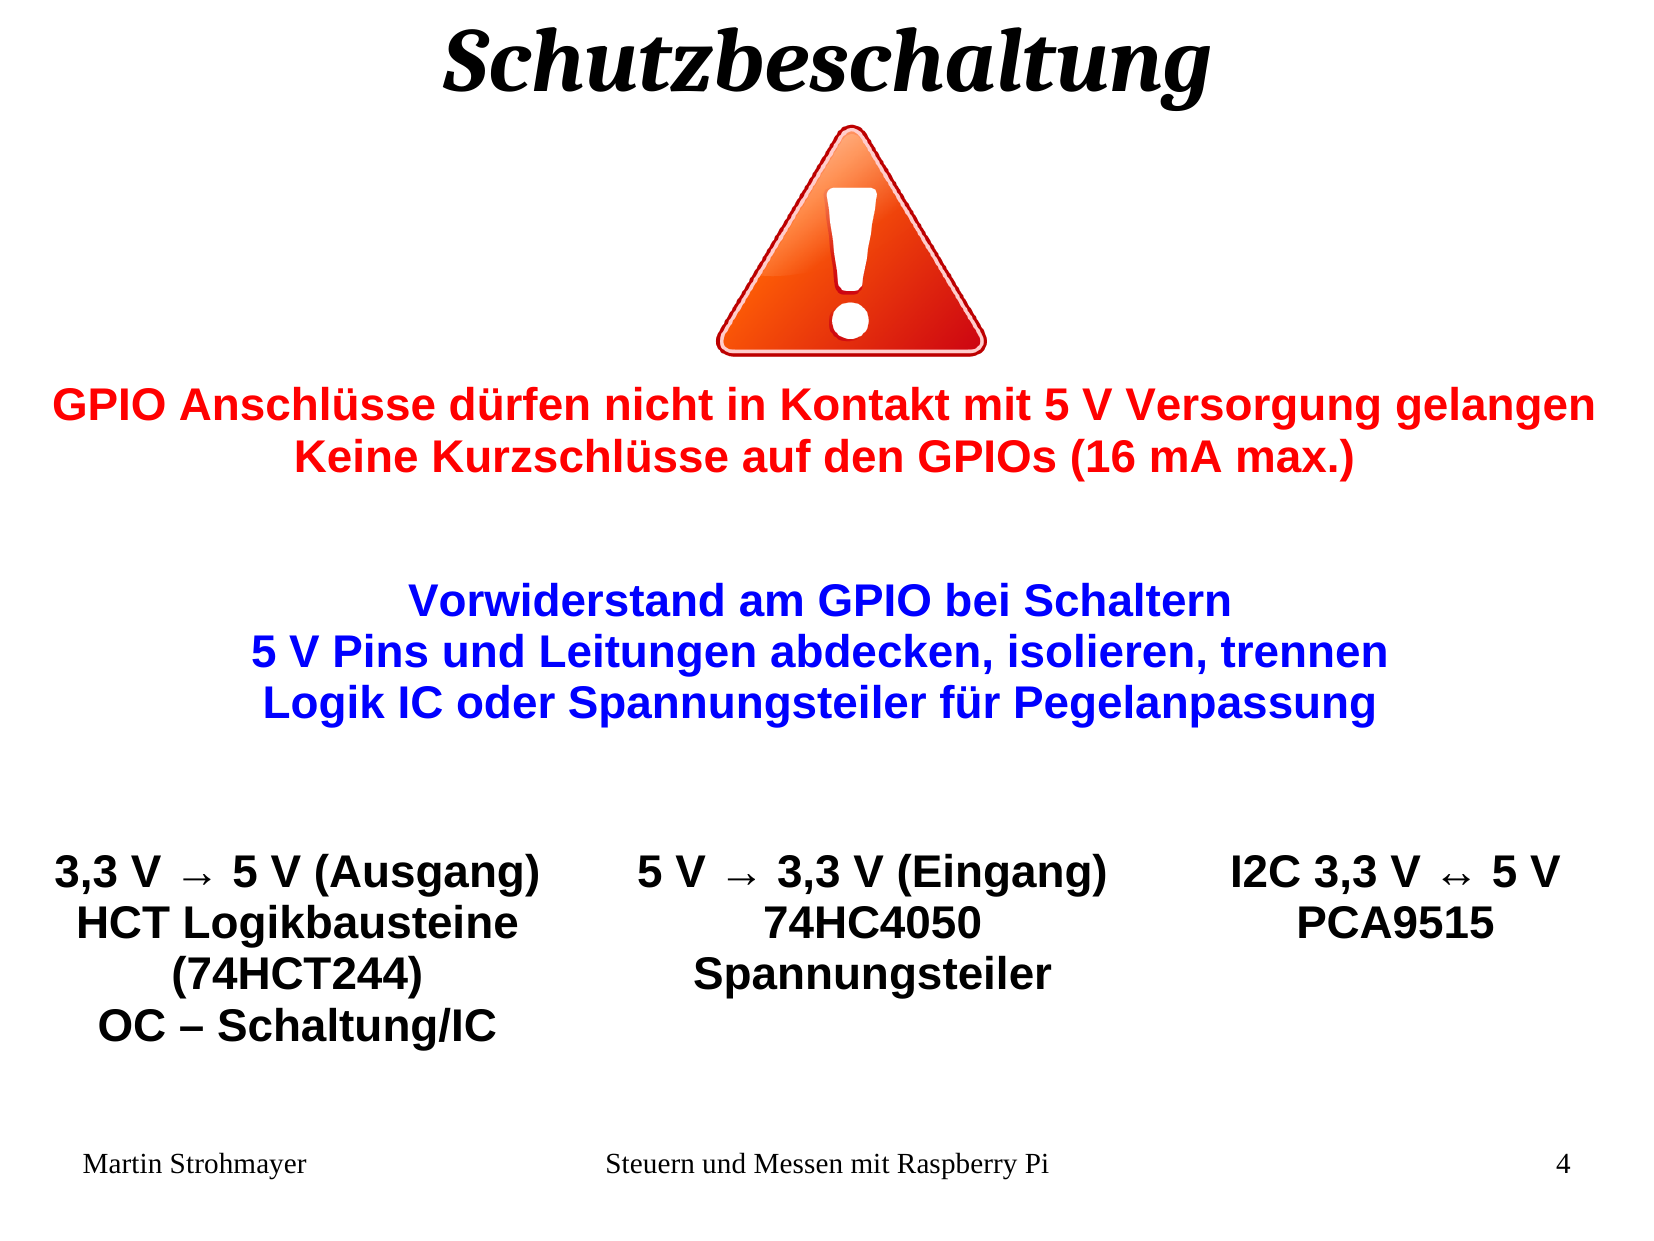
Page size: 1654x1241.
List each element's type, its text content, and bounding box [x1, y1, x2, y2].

list 5 V → 3,3 V (Eingang) 74HC4050 Spannungsteiler [514, 845, 1149, 1003]
list GPIO Anschlüsse dürfen nicht in Kontakt mit 5 V Versorgung gelangen Keine Kurzschlüsse auf den GPIOs (16 mA max.) [0, 379, 1611, 516]
list Vorwiderstand am GPIO bei Schaltern 5 V Pins und Leitungen abdecken, isolieren, trennen Logik IC oder Spannungsteiler für Pegelanpassung [0, 574, 1606, 732]
list I2C 3,3 V ↔ 5 V PCA9515 [1037, 845, 1654, 982]
list 3,3 V → 5 V (Ausgang) HCT Logikbausteine (74HCT244) OC – Schaltung/IC [0, 845, 573, 1055]
title Schutzbeschaltung [3, 7, 1654, 116]
picture [674, 68, 1031, 425]
